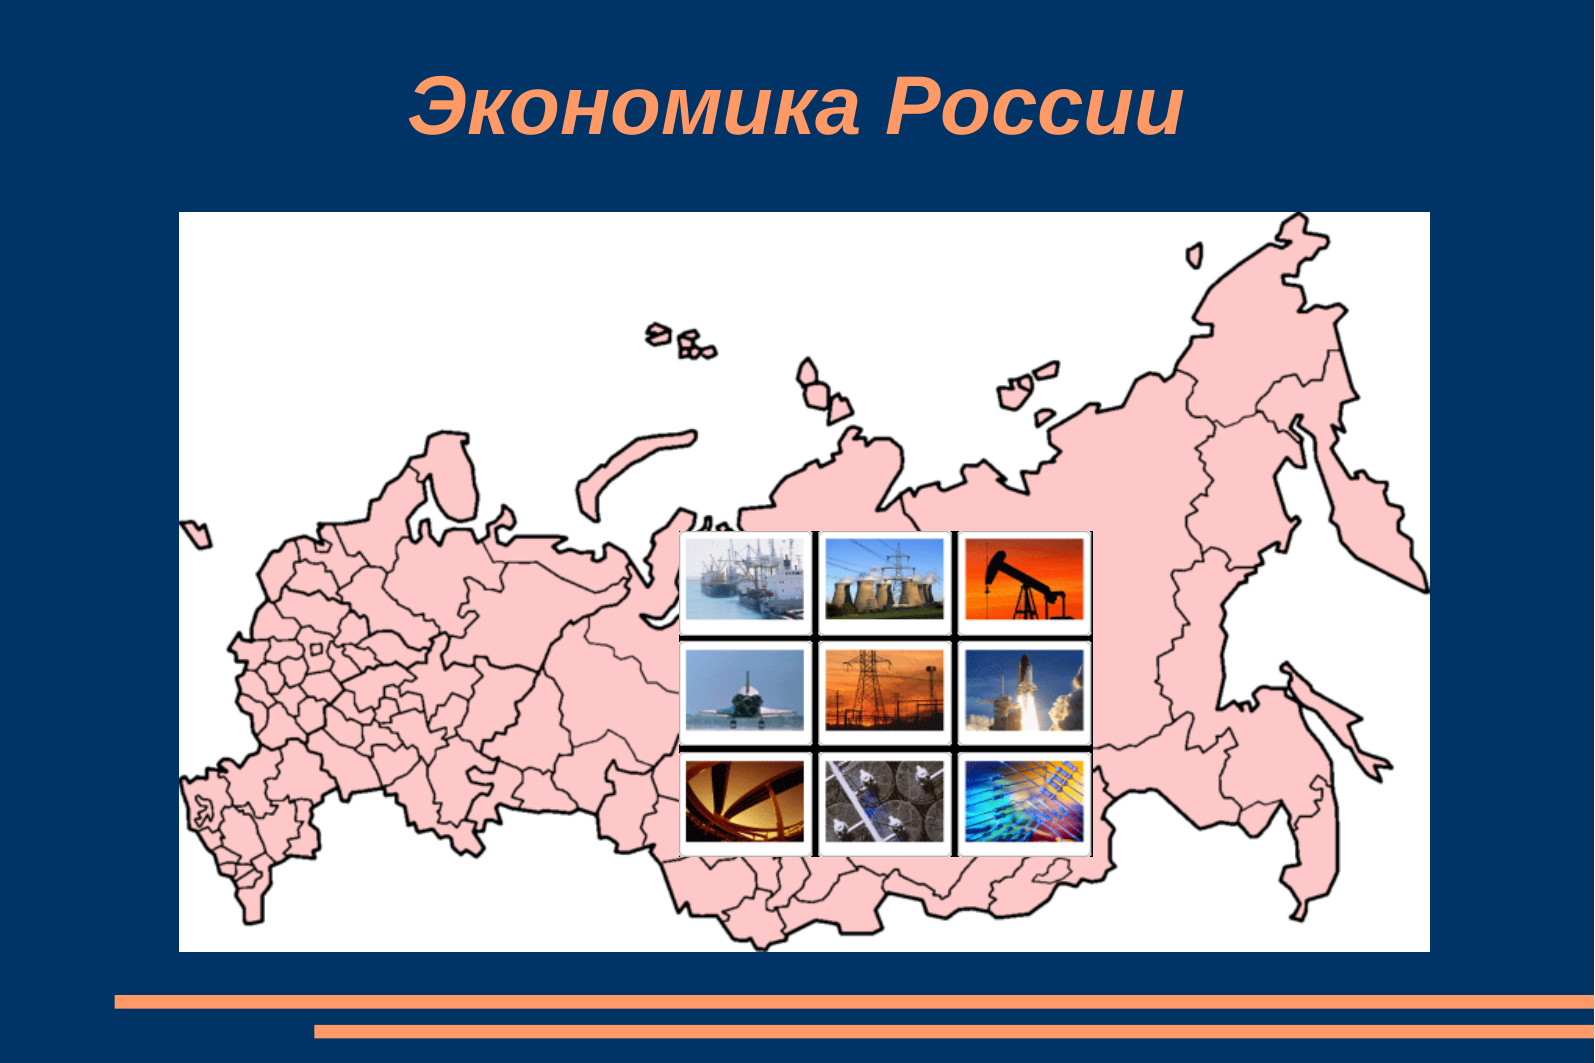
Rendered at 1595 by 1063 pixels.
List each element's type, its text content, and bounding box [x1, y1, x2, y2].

picture [179, 212, 1430, 952]
title Экономика России [117, 45, 1477, 166]
